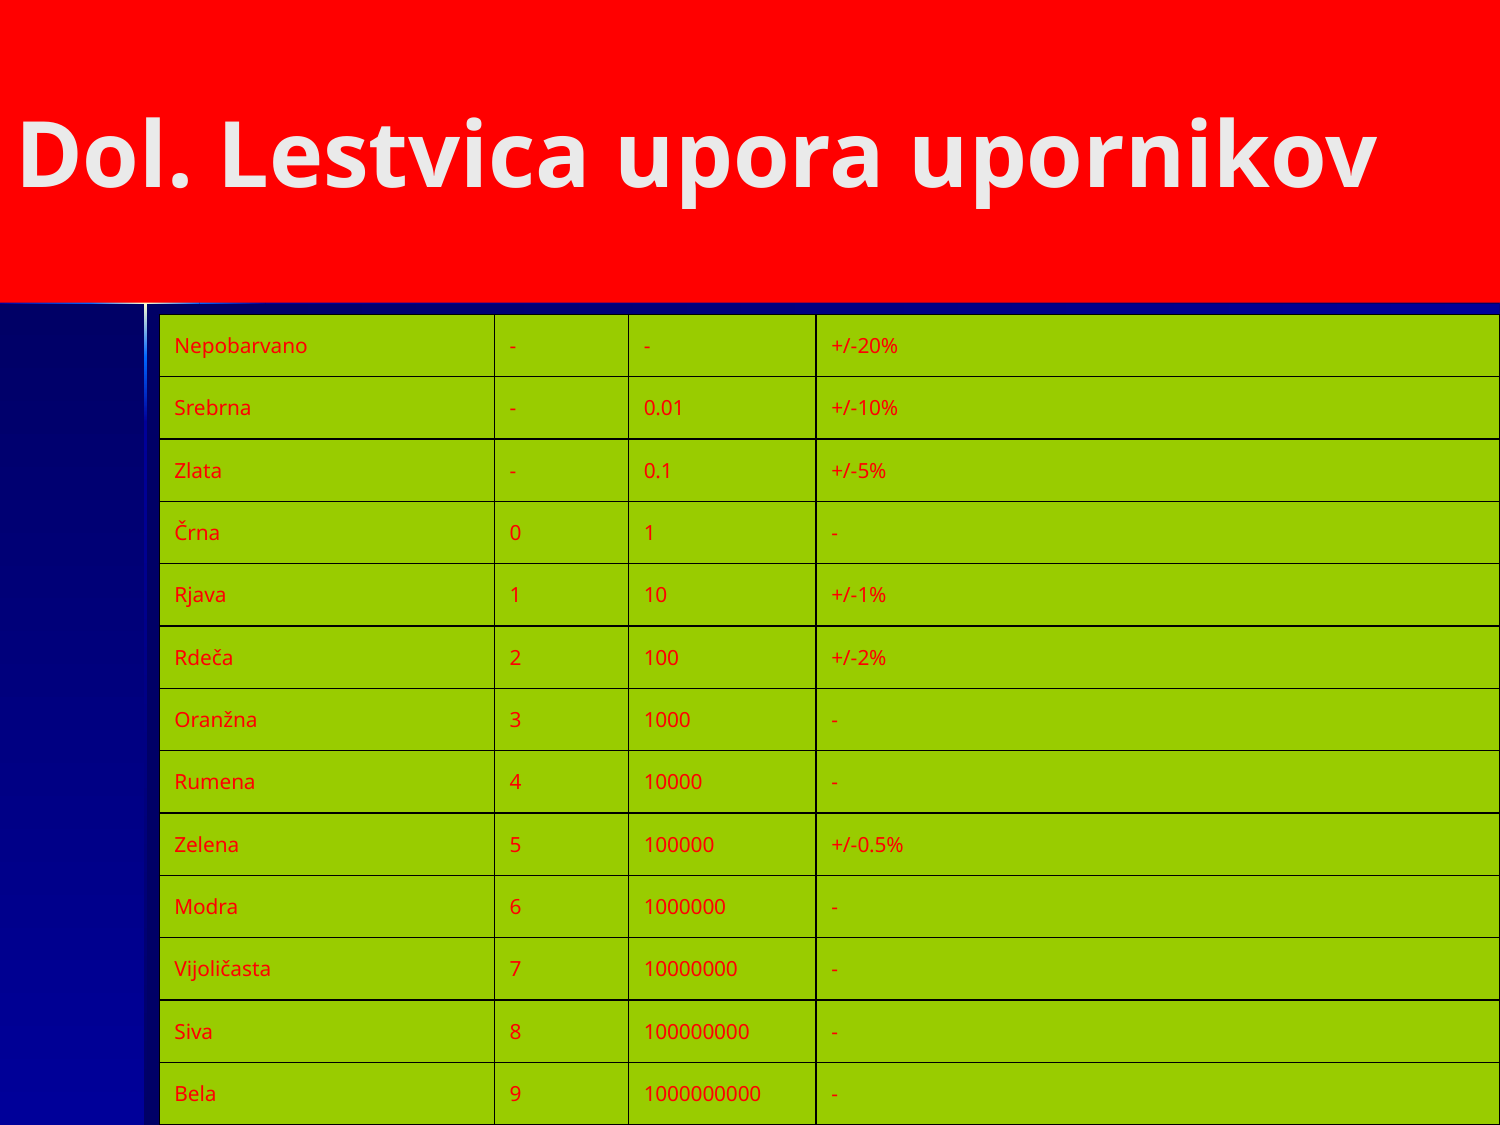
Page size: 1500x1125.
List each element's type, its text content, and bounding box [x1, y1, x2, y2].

table_cell Zelena [160, 814, 494, 875]
table_cell - [817, 1001, 1499, 1062]
title Dol. Lestvica upora upornikov [0, 0, 1500, 303]
table_cell Zlata [160, 440, 494, 501]
table_cell - [817, 1063, 1499, 1124]
table_cell 1000000000 [629, 1063, 815, 1124]
table_cell +/-0.5% [817, 814, 1499, 875]
table_header - [629, 315, 815, 376]
table_cell +/-5% [817, 440, 1499, 501]
table_cell - [817, 689, 1499, 750]
table_cell 8 [495, 1001, 628, 1062]
table_cell +/-2% [817, 627, 1499, 688]
table_cell 2 [495, 627, 628, 688]
table_cell 10 [629, 564, 815, 625]
table_cell 100000 [629, 814, 815, 875]
table_cell 4 [495, 751, 628, 812]
table_cell 7 [495, 938, 628, 999]
table_cell 0.01 [629, 377, 815, 438]
table_cell 10000 [629, 751, 815, 812]
table_cell - [817, 938, 1499, 999]
table_cell 10000000 [629, 938, 815, 999]
table_cell - [817, 751, 1499, 812]
table_cell Vijoličasta [160, 938, 494, 999]
table_header +/-20% [817, 315, 1499, 376]
table_cell - [817, 502, 1499, 563]
table_cell 0.1 [629, 440, 815, 501]
table_cell 6 [495, 876, 628, 937]
table_cell +/-1% [817, 564, 1499, 625]
table_header - [495, 315, 628, 376]
table_cell 1000000 [629, 876, 815, 937]
table_cell Oranžna [160, 689, 494, 750]
table_cell Rjava [160, 564, 494, 625]
table_header Nepobarvano [160, 315, 494, 376]
table_cell 5 [495, 814, 628, 875]
table_cell 1 [495, 564, 628, 625]
table_cell Črna [160, 502, 494, 563]
table_cell 3 [495, 689, 628, 750]
table_cell 100000000 [629, 1001, 815, 1062]
table_cell 1 [629, 502, 815, 563]
table_cell 9 [495, 1063, 628, 1124]
table_cell +/-10% [817, 377, 1499, 438]
table_cell - [495, 377, 628, 438]
table_cell 1000 [629, 689, 815, 750]
table_cell Rumena [160, 751, 494, 812]
table_cell Bela [160, 1063, 494, 1124]
table_cell Modra [160, 876, 494, 937]
table_cell - [495, 440, 628, 501]
table_cell 100 [629, 627, 815, 688]
table_cell Rdeča [160, 627, 494, 688]
table_cell 0 [495, 502, 628, 563]
table_cell Srebrna [160, 377, 494, 438]
table_cell - [817, 876, 1499, 937]
table_cell Siva [160, 1001, 494, 1062]
